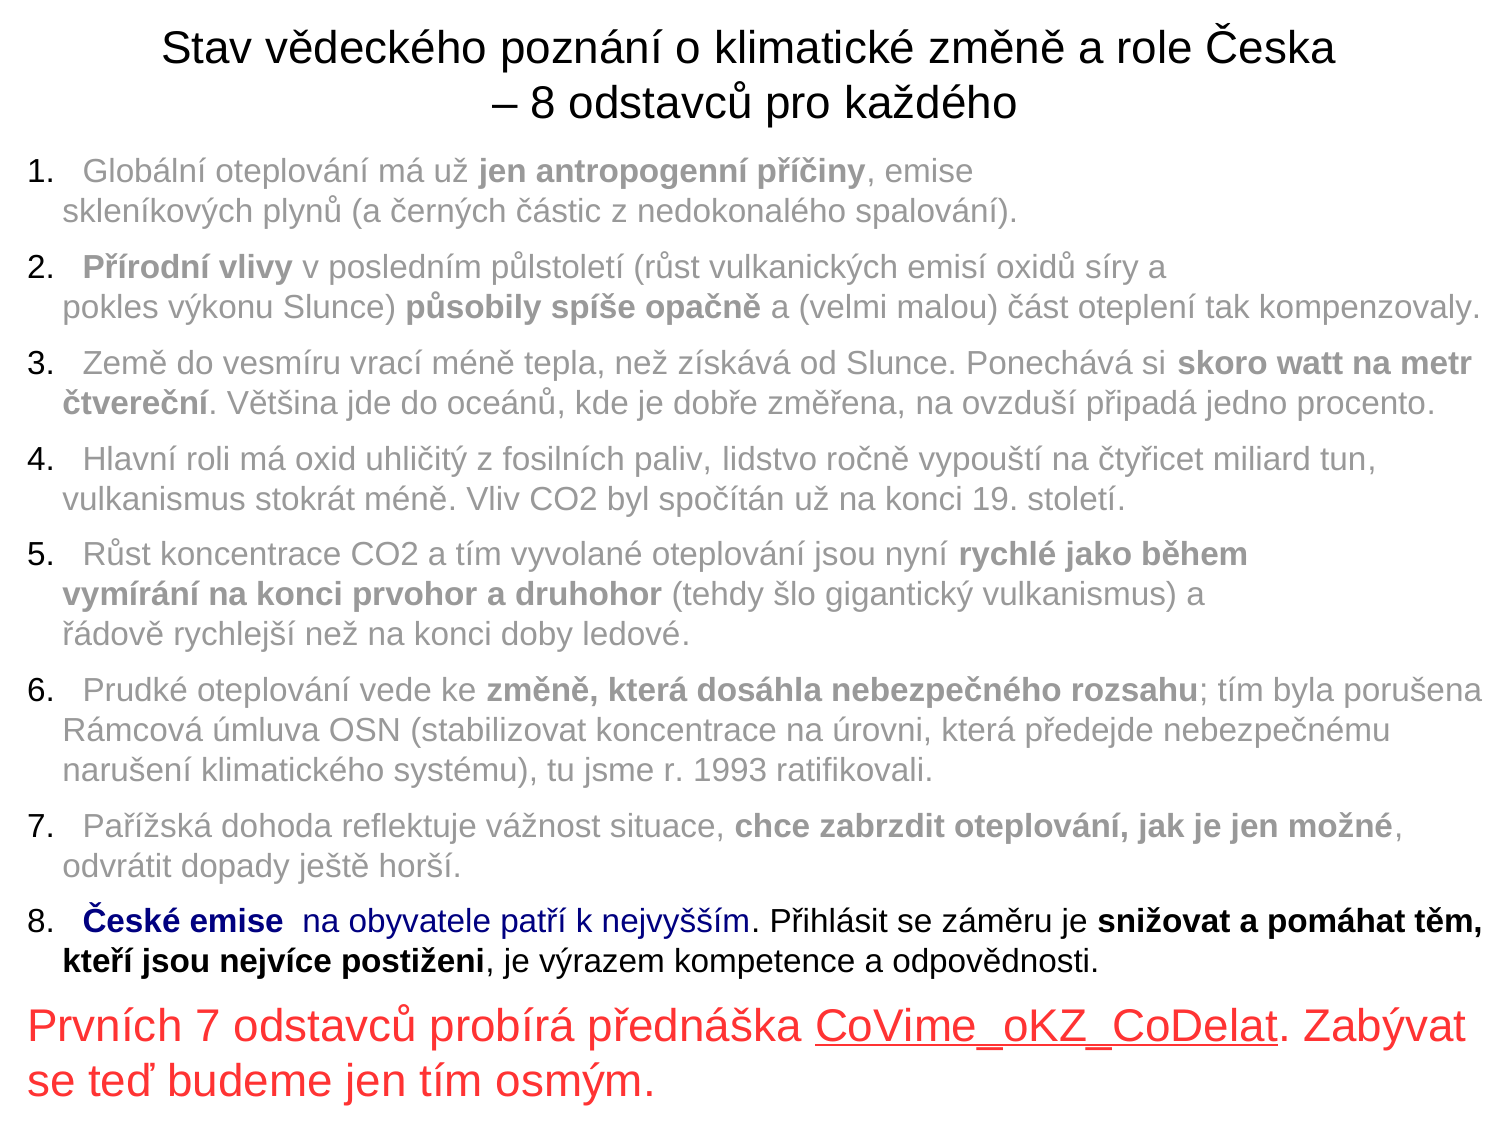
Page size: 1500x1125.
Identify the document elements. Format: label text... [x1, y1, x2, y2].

text_box Stav vědeckého poznání o klimatické změně a role Česka – 8 odstavců pro každého Globální oteplování má už jen antropogenní příčiny, emise skleníkových plynů (a černých částic z nedokonalého spalování). Přírodní vlivy v posledním půlstoletí (růst vulkanických emisí oxidů síry a pokles výkonu Slunce) působily spíše opačně a (velmi malou) část oteplení tak kompenzovaly. Země do vesmíru vrací méně tepla, než získává od Slunce. Ponechává si skoro watt na metr čtvereční. Většina jde do oceánů, kde je dobře změřena, na ovzduší připadá jedno procento. Hlavní roli má oxid uhličitý z fosilních paliv, lidstvo ročně vypouští na čtyřicet miliard tun, vulkanismus stokrát méně. Vliv CO2 byl spočítán už na konci 19. století. Růst koncentrace CO2 a tím vyvolané oteplování jsou nyní rychlé jako během vymírání na konci prvohor a druhohor (tehdy šlo gigantický vulkanismus) a řádově rychlejší než na konci doby ledové. Prudké oteplování vede ke změně, která dosáhla nebezpečného rozsahu; tím byla porušena Rámcová úmluva OSN (stabilizovat koncentrace na úrovni, která předejde nebezpečnému narušení klimatického systému), tu jsme r. 1993 ratifikovali. Pařížská dohoda reflektuje vážnost situace, chce zabrzdit oteplování, jak je jen možné, odvrátit dopady ještě horší. České emise na obyvatele patří k nejvyšším. Přihlásit se záměru je snižovat a pomáhat těm, kteří jsou nejvíce postiženi, je výrazem kompetence a odpovědnosti. Prvních 7 odstavců probírá přednáška CoVime_oKZ_CoDelat. Zabývat se teď budeme jen tím osmým. [12, 9, 1499, 1125]
